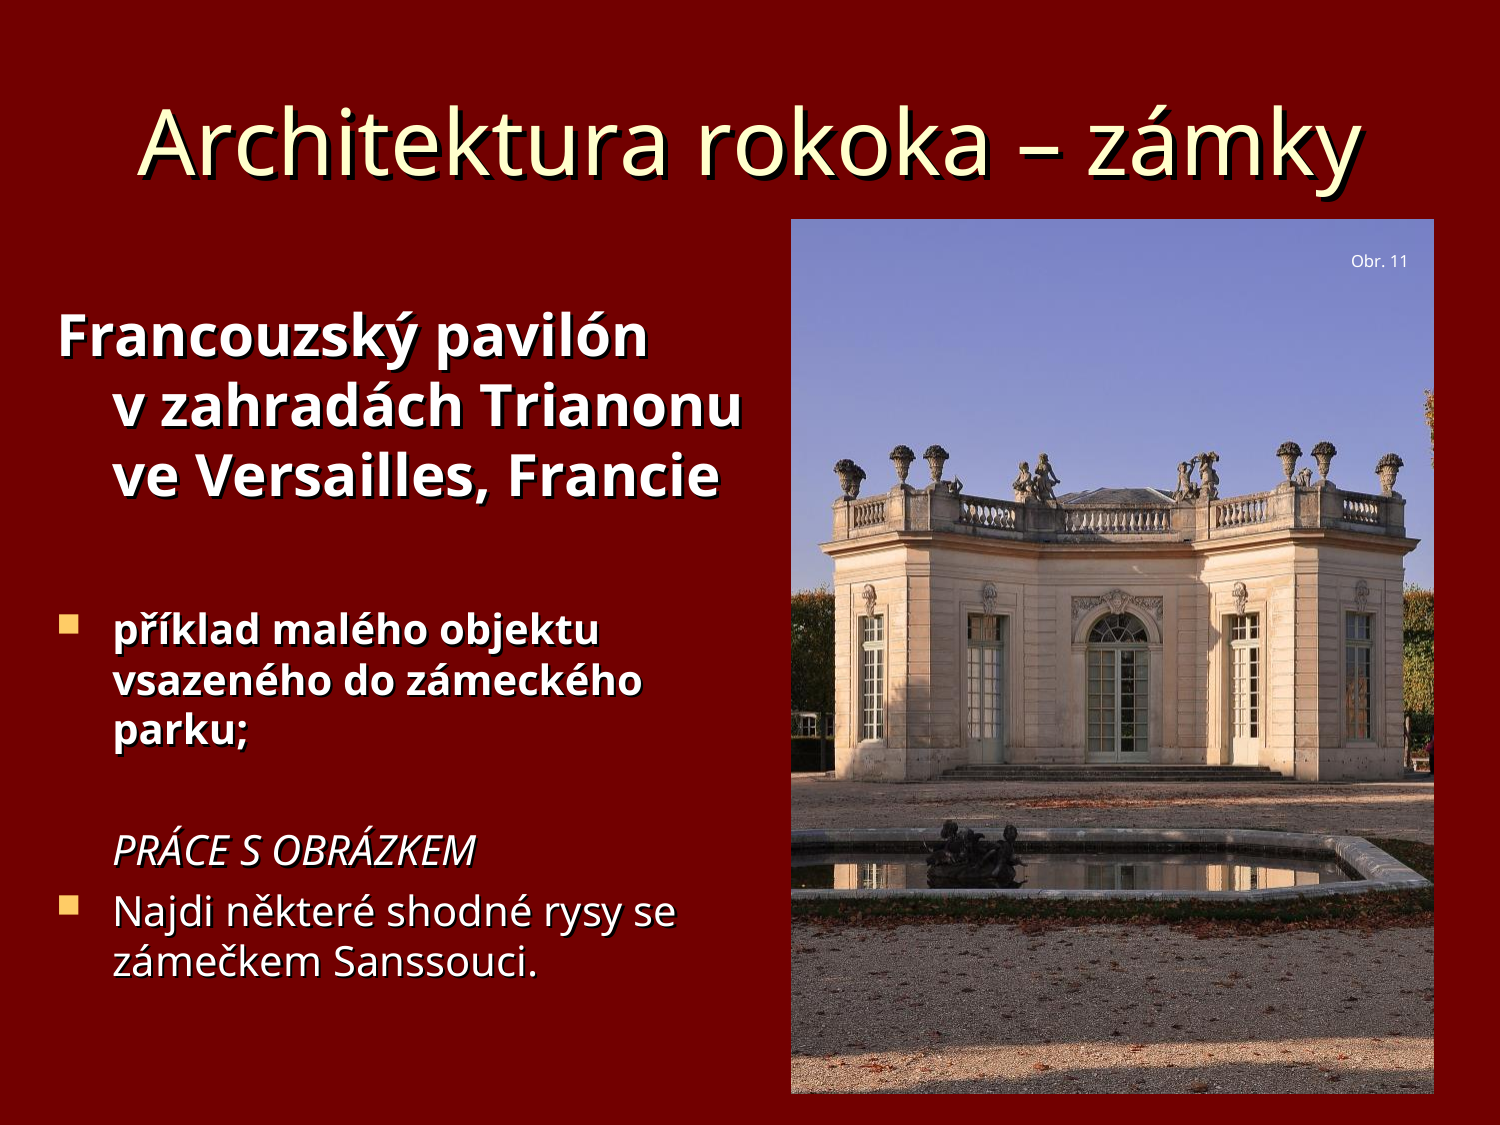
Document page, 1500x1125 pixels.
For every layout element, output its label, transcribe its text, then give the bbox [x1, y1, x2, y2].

text_box [791, 220, 1434, 1095]
text_box Obr. 11 [1336, 242, 1425, 279]
list Francouzský pavilón v zahradách Trianonu ve Versailles, Francie příklad malého objektu vsazeného do zámeckého parku; PRÁCE S OBRÁZKEM Najdi některé shodné rysy se zámečkem Sanssouci. [41, 290, 774, 1083]
title Architektura rokoka – zámky [75, 45, 1426, 233]
